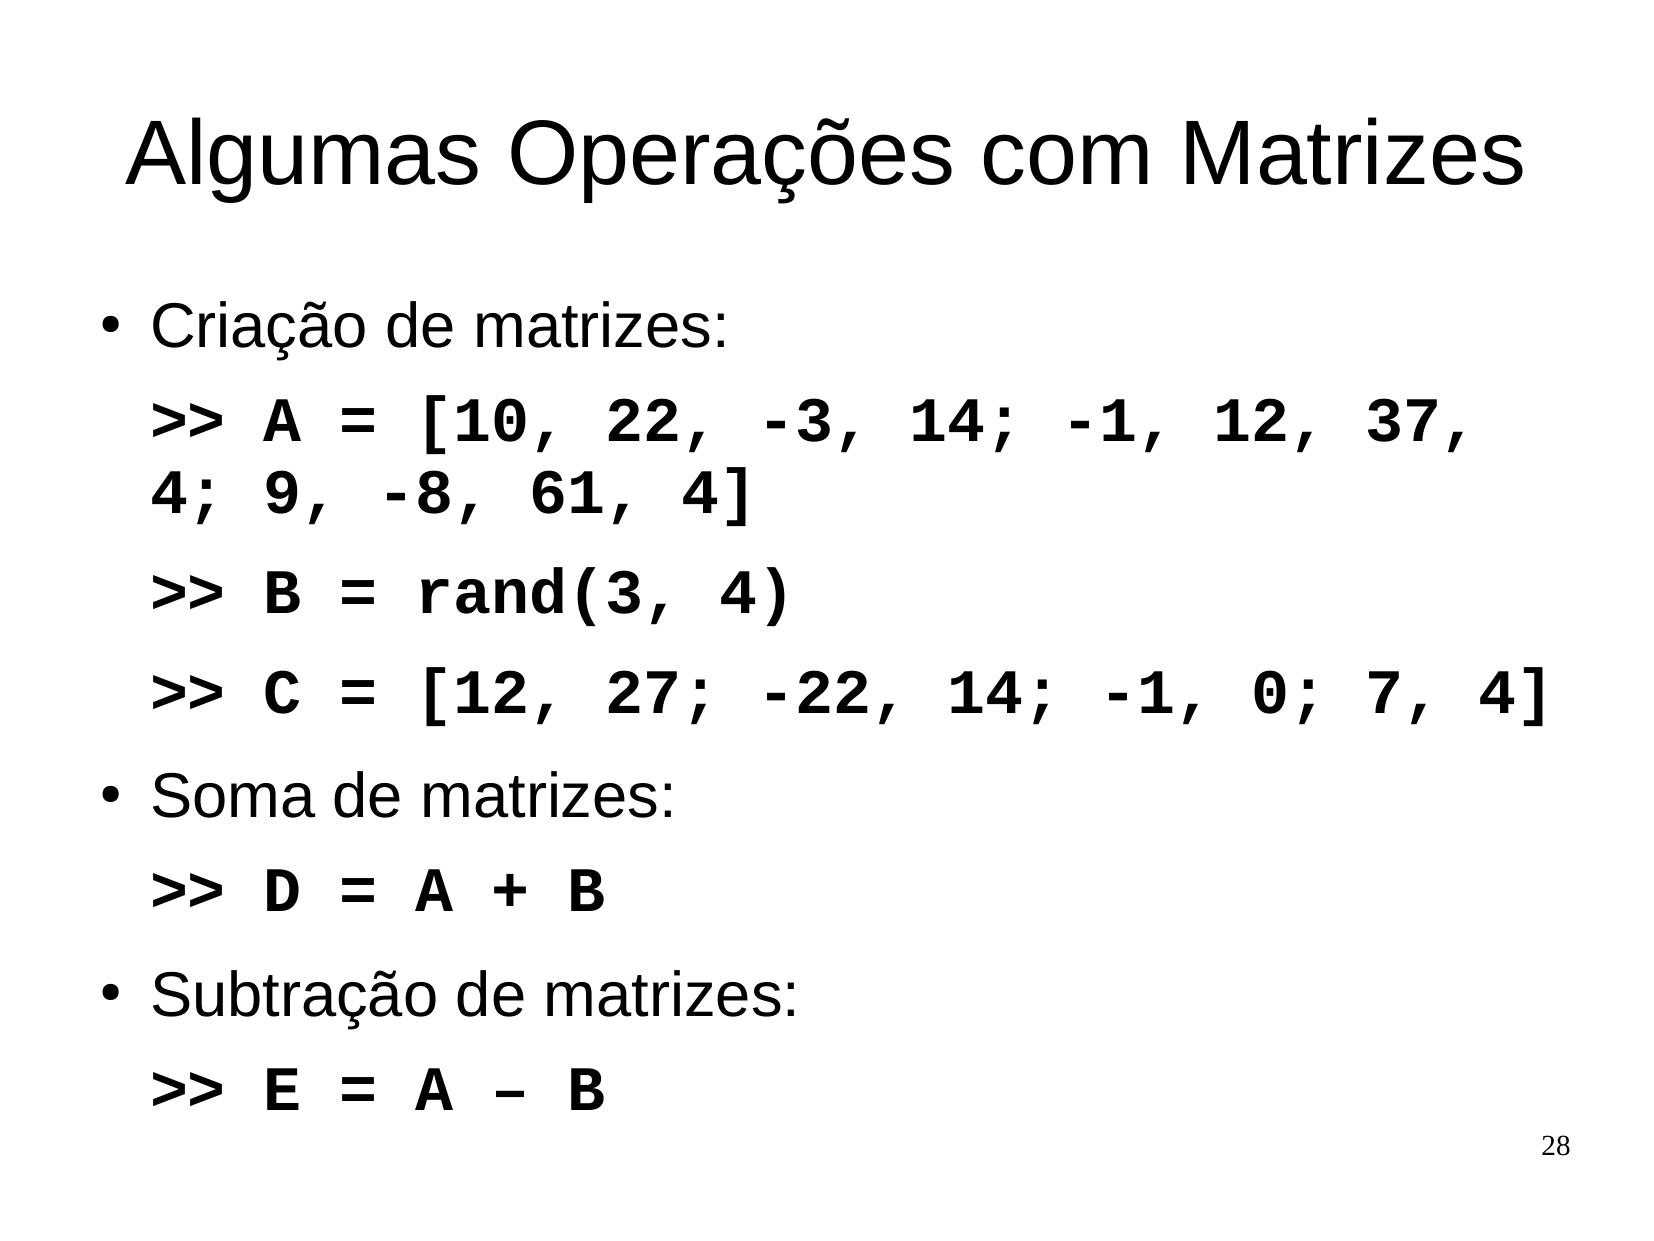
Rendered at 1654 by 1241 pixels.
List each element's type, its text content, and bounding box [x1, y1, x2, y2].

title Algumas Operações com Matrizes [82, 49, 1571, 257]
list Criação de matrizes: >> A = [10, 22, -3, 14; -1, 12, 37, 4; 9, -8, 61, 4] >> B = rand(3, 4) >> C = [12, 27; -22, 14; -1, 0; 7, 4] Soma de matrizes: >> D = A + B Subtração de matrizes: >> E = A – B [82, 290, 1571, 1146]
